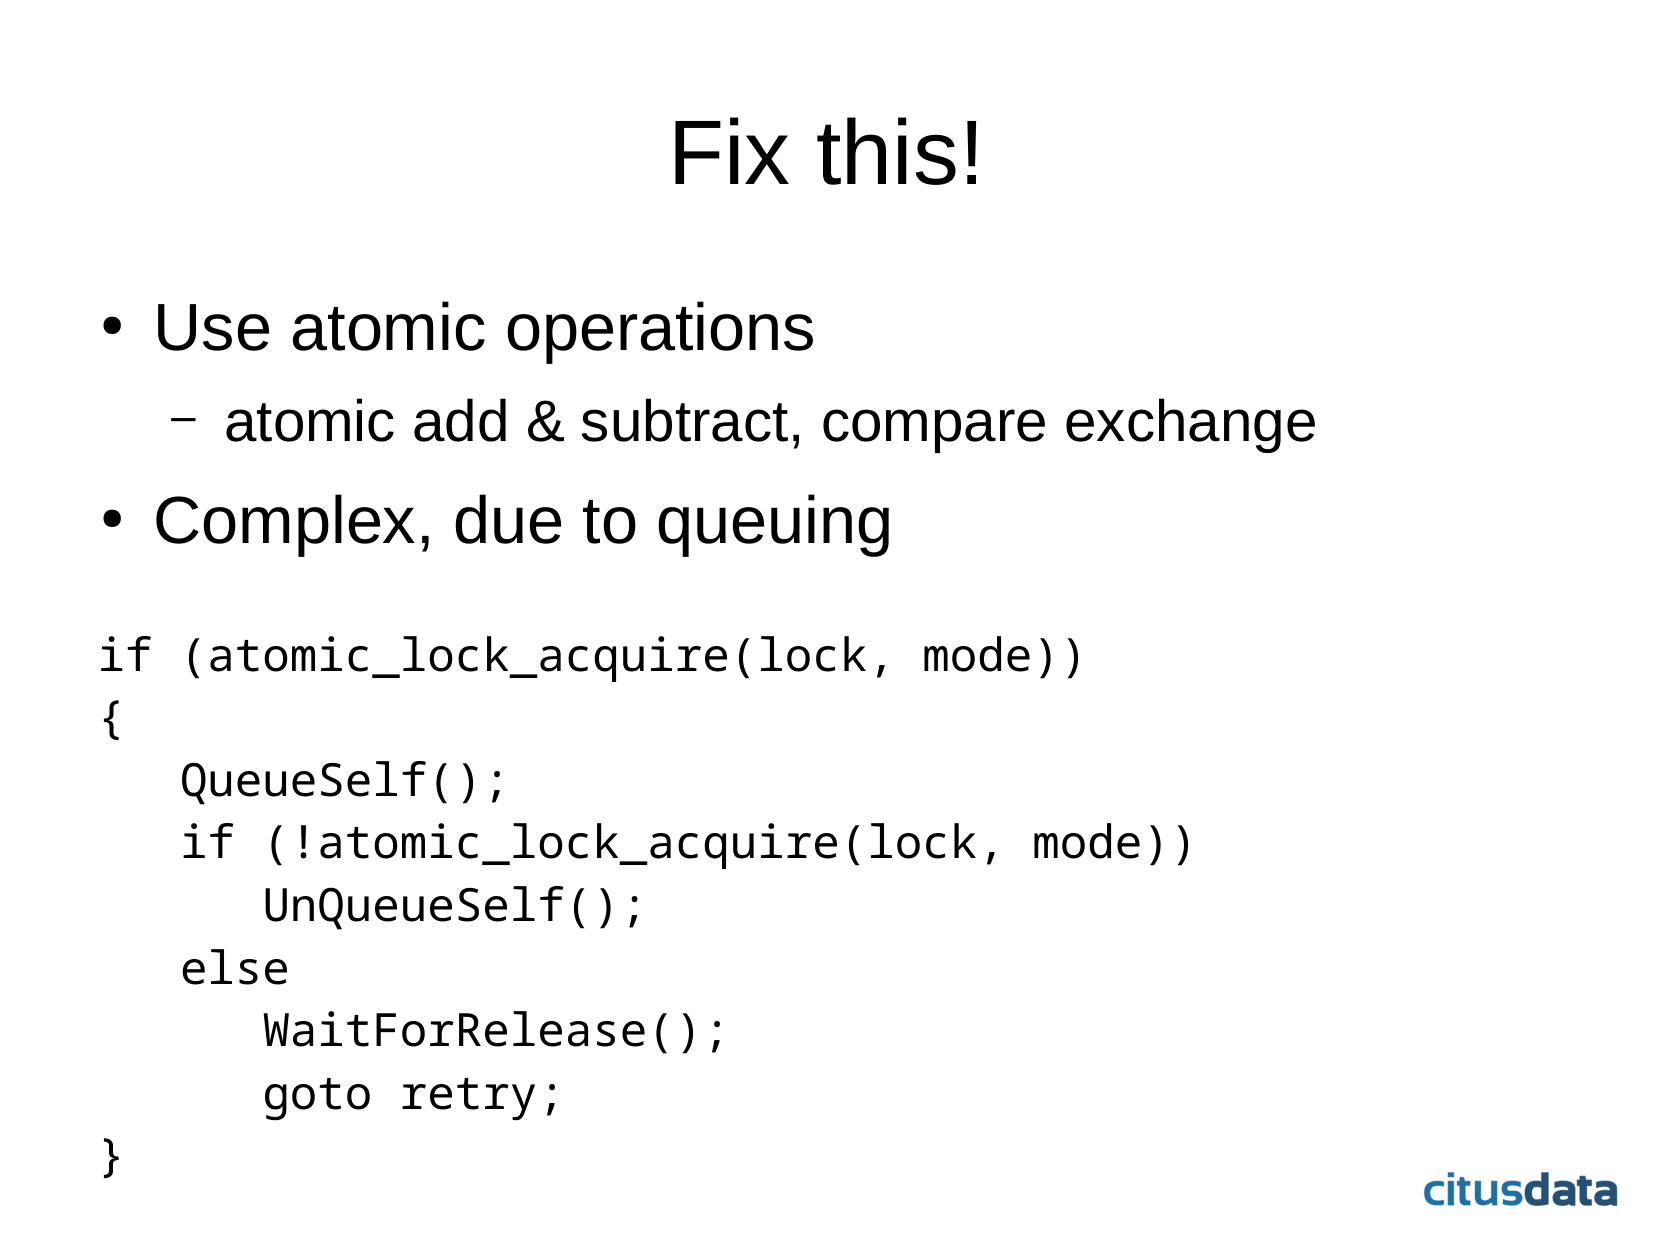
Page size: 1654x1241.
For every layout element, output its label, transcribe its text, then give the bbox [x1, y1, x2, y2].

picture [1420, 1167, 1622, 1209]
title Fix this! [82, 49, 1571, 257]
list Use atomic operations atomic add & subtract, compare exchange Complex, due to queuing [82, 1085, 269, 1096]
text_box if (atomic_lock_acquire(lock, mode)) { QueueSelf(); if (!atomic_lock_acquire(lock, mode)) UnQueueSelf(); else WaitForRelease(); goto retry; } [82, 615, 1621, 1085]
list Use atomic operations atomic add & subtract, compare exchange Complex, due to queuing [530, 1085, 1571, 1096]
list Use atomic operations atomic add & subtract, compare exchange Complex, due to queuing [82, 290, 1571, 615]
